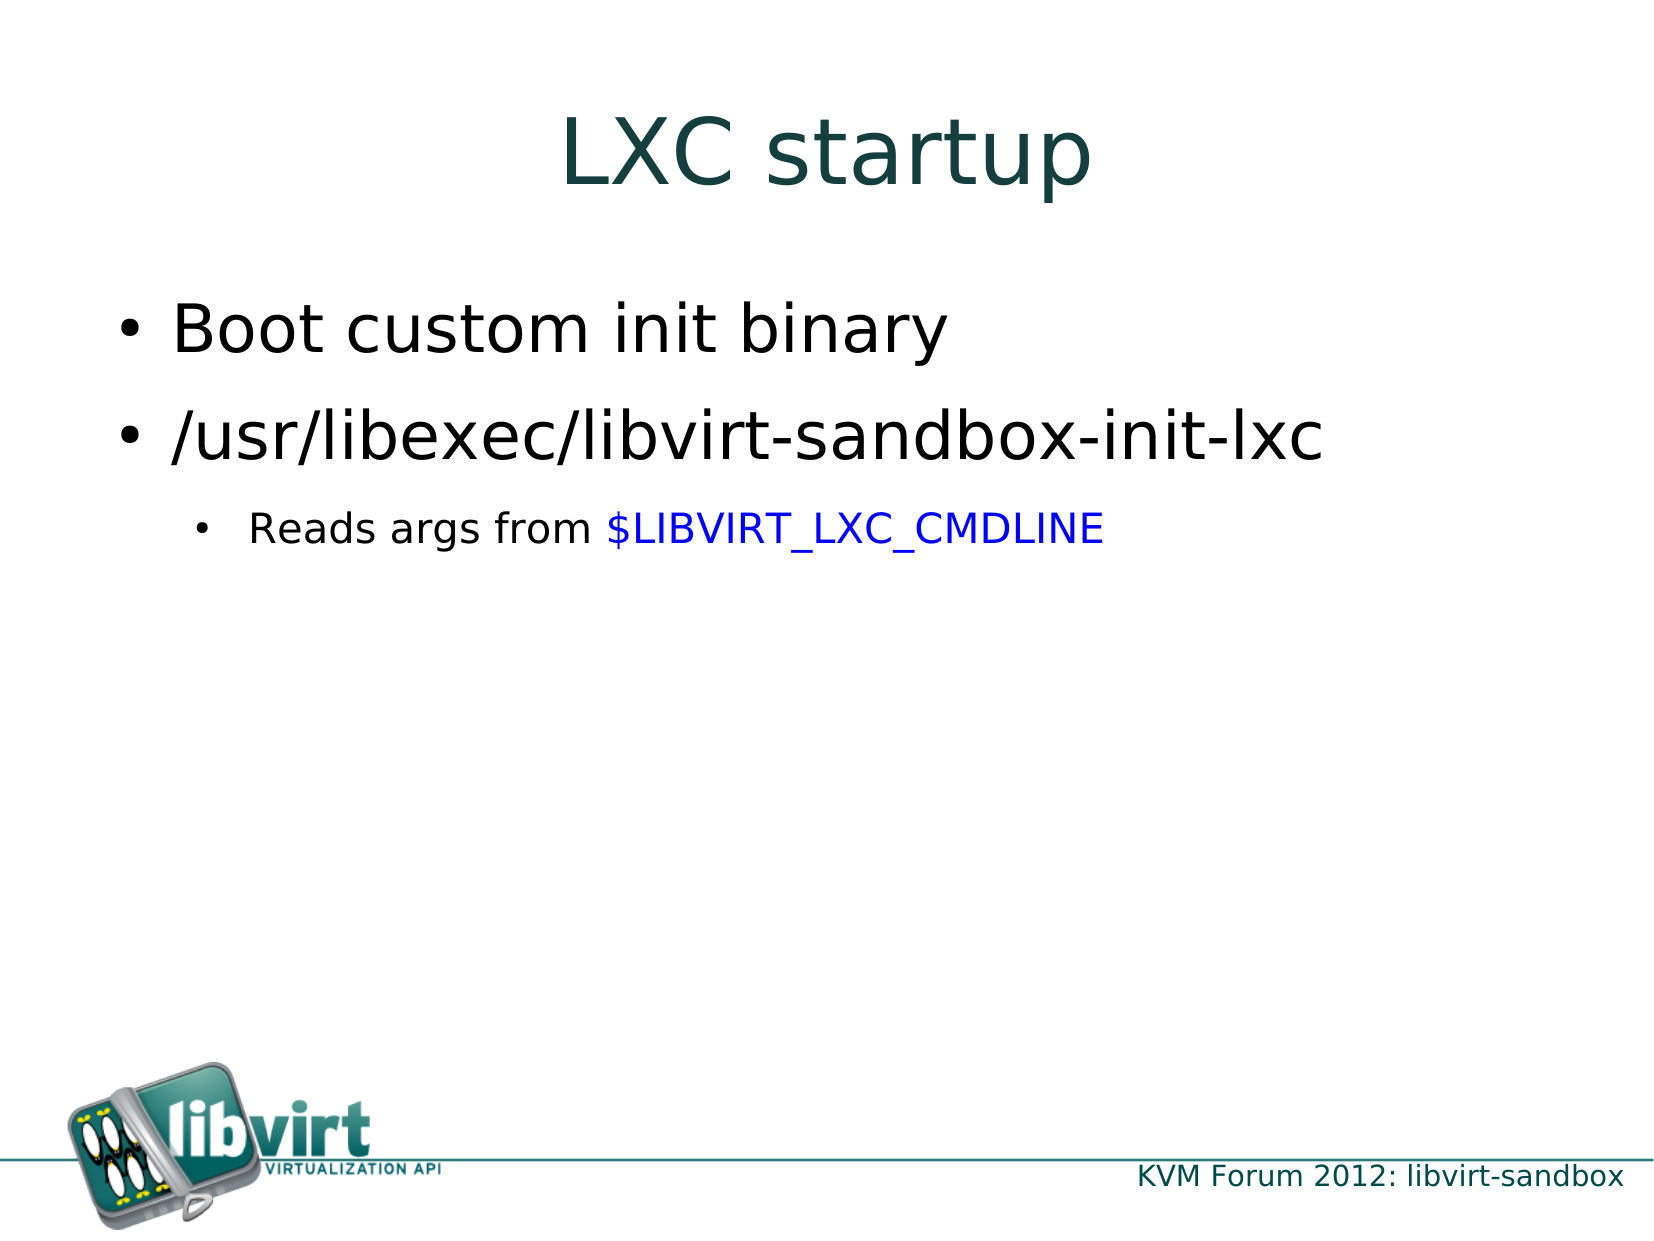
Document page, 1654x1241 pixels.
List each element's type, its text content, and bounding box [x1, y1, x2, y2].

text_box KVM Forum 2012: libvirt-sandbox [1122, 1151, 1654, 1211]
list Boot custom init binary /usr/libexec/libvirt-sandbox-init-lxc Reads args from $LIBVIRT_LXC_CMDLINE [82, 290, 1571, 1062]
title LXC startup [82, 49, 1571, 257]
picture [0, 1062, 1654, 1230]
